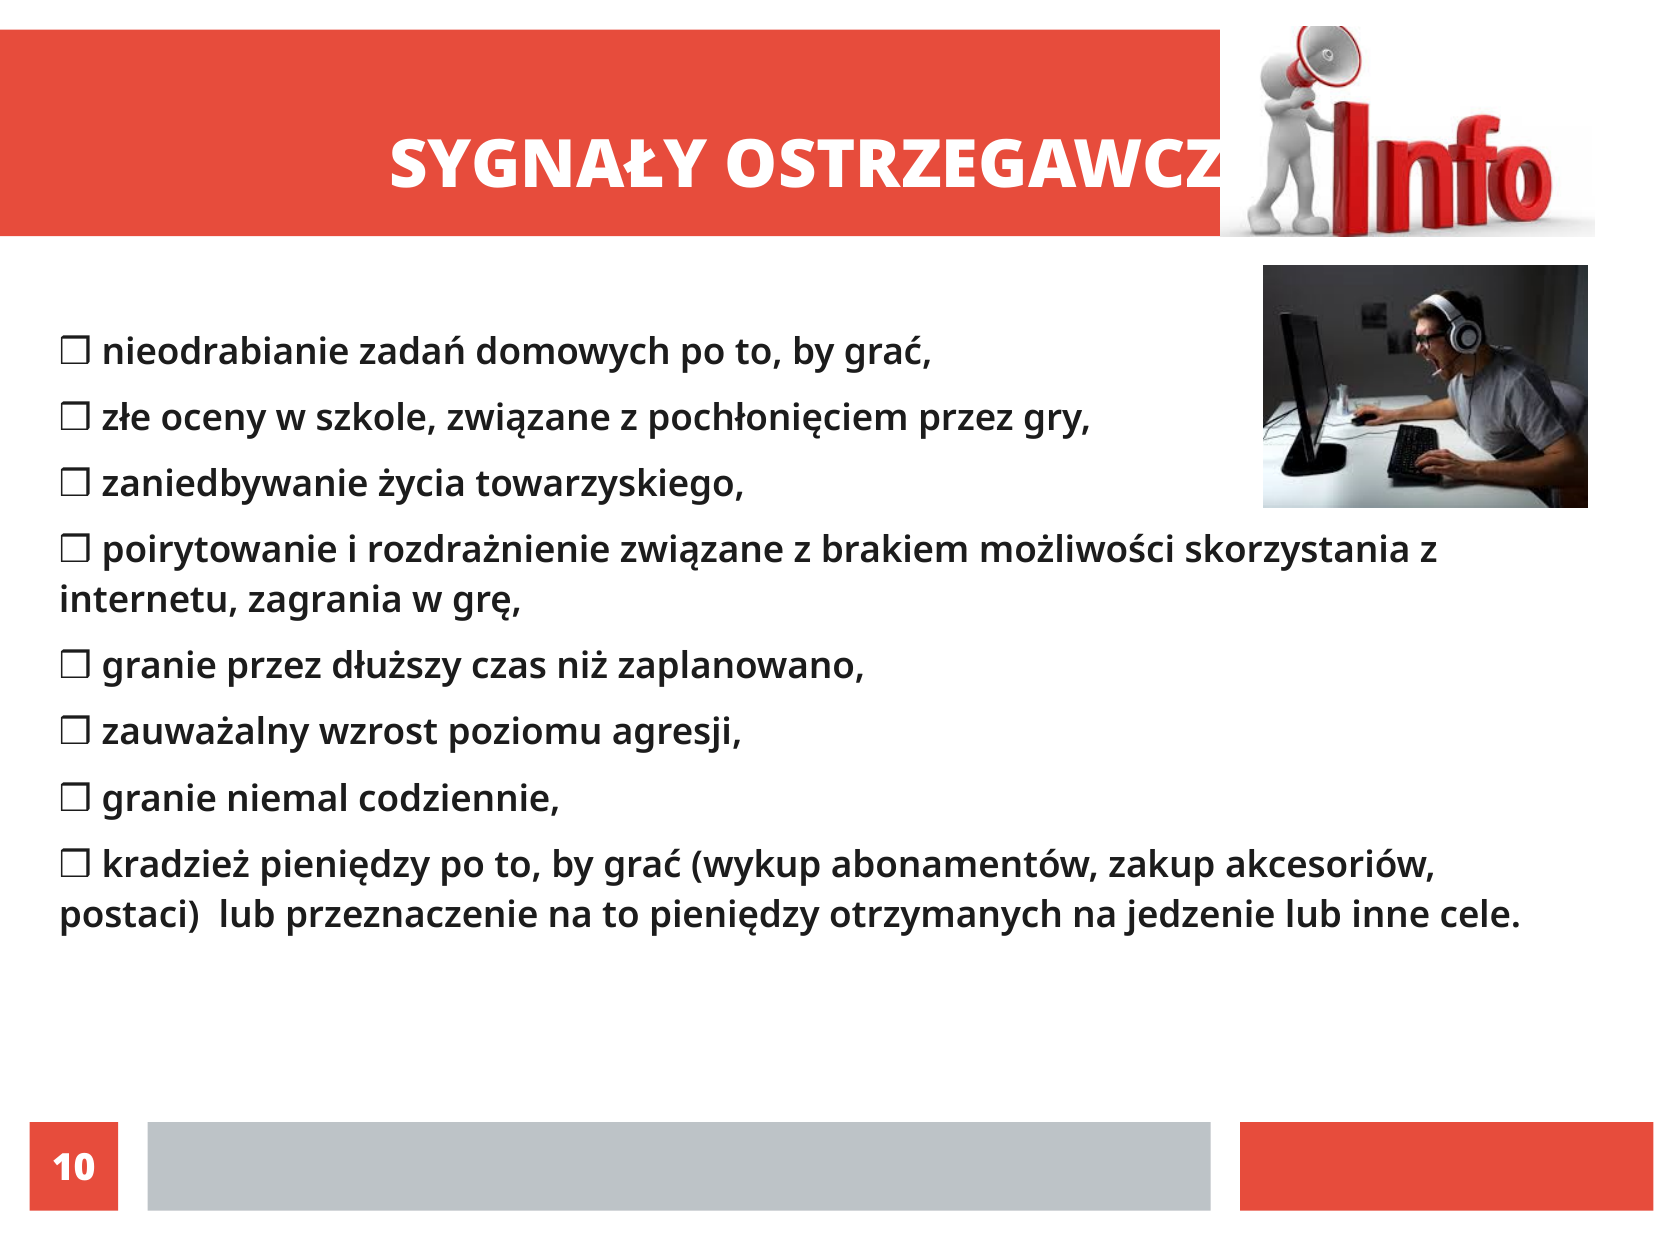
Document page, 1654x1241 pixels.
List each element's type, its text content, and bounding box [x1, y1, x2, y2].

picture [1263, 265, 1588, 508]
title SYGNAŁY OSTRZEGAWCZE [59, 59, 1220, 207]
list ❒ nieodrabianie zadań domowych po to, by grać, ❒ złe oceny w szkole, związane z pochłonięciem przez gry, ❒ zaniedbywanie życia towarzyskiego, ❒ poirytowanie i rozdrażnienie związane z brakiem możliwości skorzystania z internetu, zagrania w grę, ❒ granie przez dłuższy czas niż zaplanowano, ❒ zauważalny wzrost poziomu agresji, ❒ granie niemal codziennie, ❒ kradzież pieniędzy po to, by grać (wykup abonamentów, zakup akcesoriów, postaci) lub przeznaczenie na to pieniędzy otrzymanych na jedzenie lub inne cele. [59, 324, 1565, 1093]
picture [1220, 26, 1595, 237]
